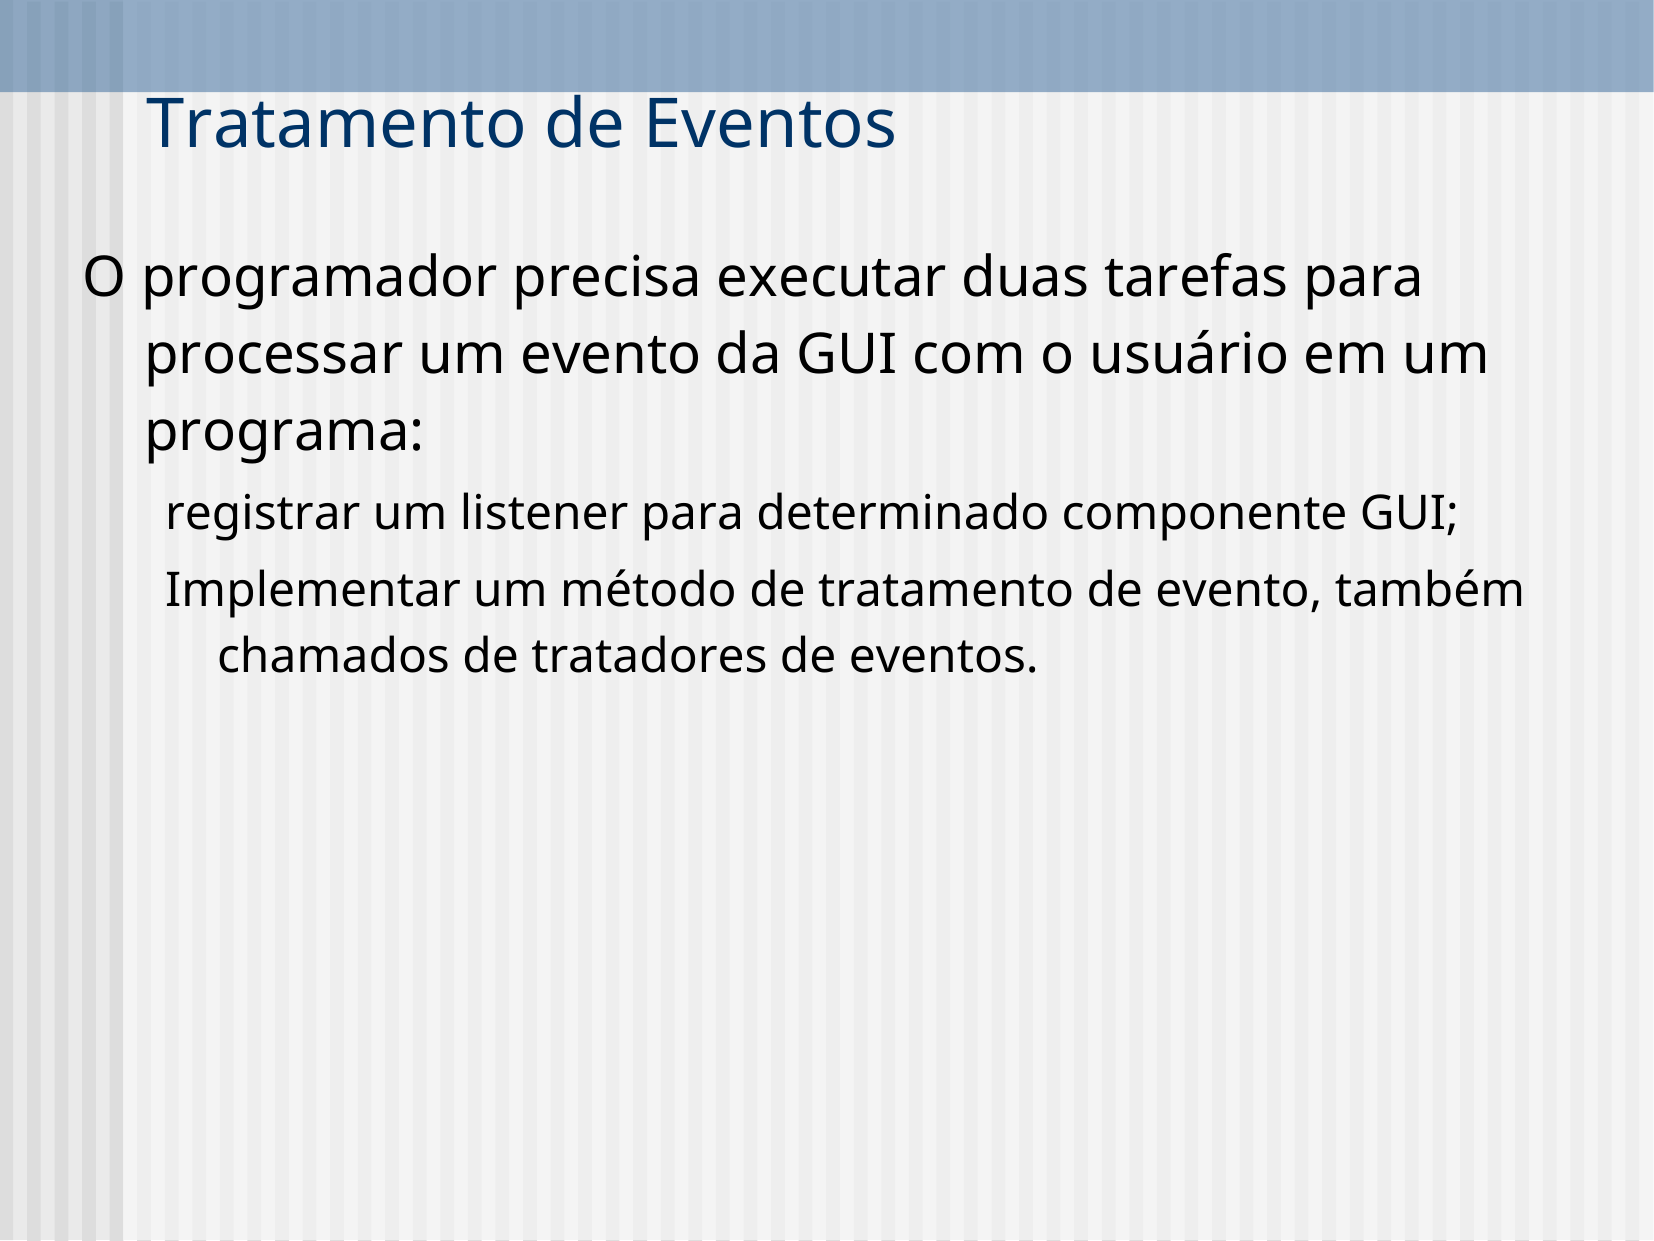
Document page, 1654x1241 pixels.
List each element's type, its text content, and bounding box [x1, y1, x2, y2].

title Tratamento de Eventos [146, 36, 1536, 204]
list O programador precisa executar duas tarefas para processar um evento da GUI com o usuário em um programa: registrar um listener para determinado componente GUI; Implementar um método de tratamento de evento, também chamados de tratadores de eventos. [82, 236, 1571, 1094]
